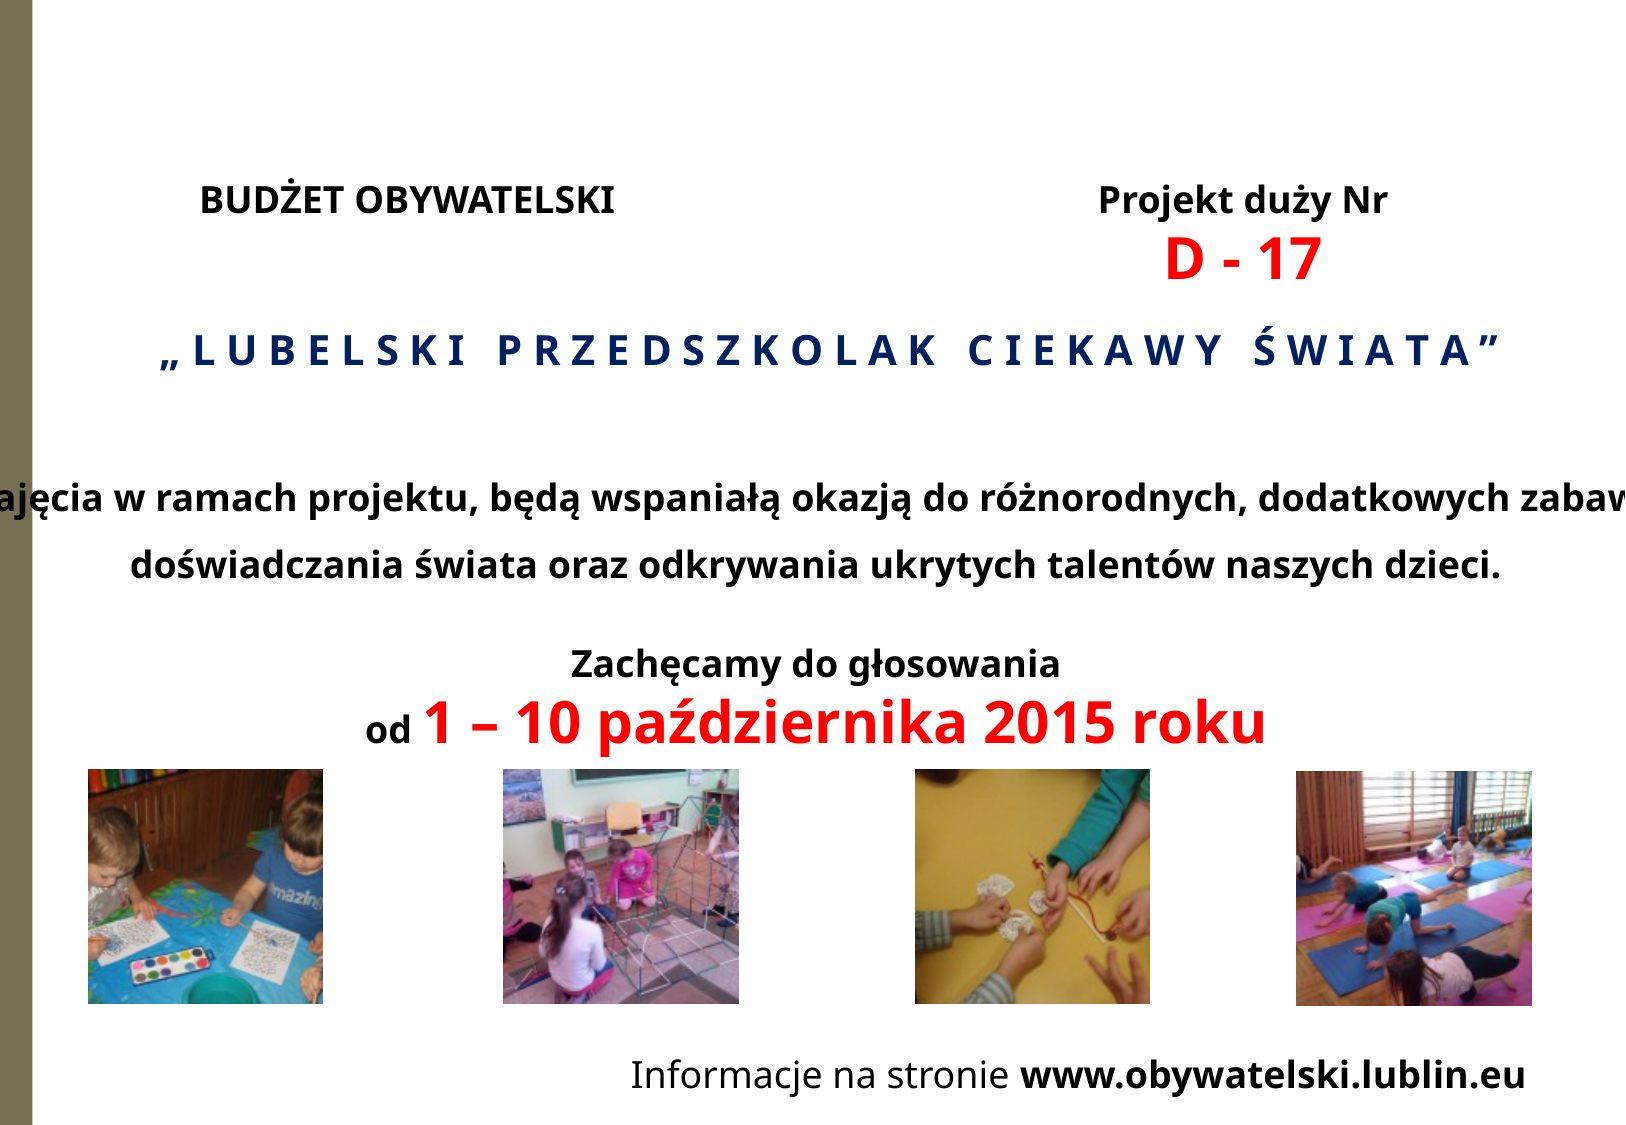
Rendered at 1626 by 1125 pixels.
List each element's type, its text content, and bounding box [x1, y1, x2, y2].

picture [503, 769, 739, 1004]
picture [88, 769, 323, 1004]
text_box Zajęcia w ramach projektu, będą wspaniałą okazją do różnorodnych, dodatkowych zabaw, doświadczania świata oraz odkrywania ukrytych talentów naszych dzieci. [0, 436, 1625, 594]
picture [915, 769, 1150, 1004]
text_box Zachęcamy do głosowania od 1 – 10 października 2015 roku [350, 625, 1283, 763]
picture [1296, 771, 1532, 1006]
text_box Informacje na stronie www.obywatelski.lublin.eu [615, 1036, 1543, 1104]
text_box „ L U B E L S K I P R Z E D S Z K O L A K C I E K A W Y Ś W I A T A ” [144, 308, 1514, 381]
text_box Projekt duży Nr D - 17 [1082, 160, 1405, 299]
text_box BUDŻET OBYWATELSKI [184, 160, 631, 229]
